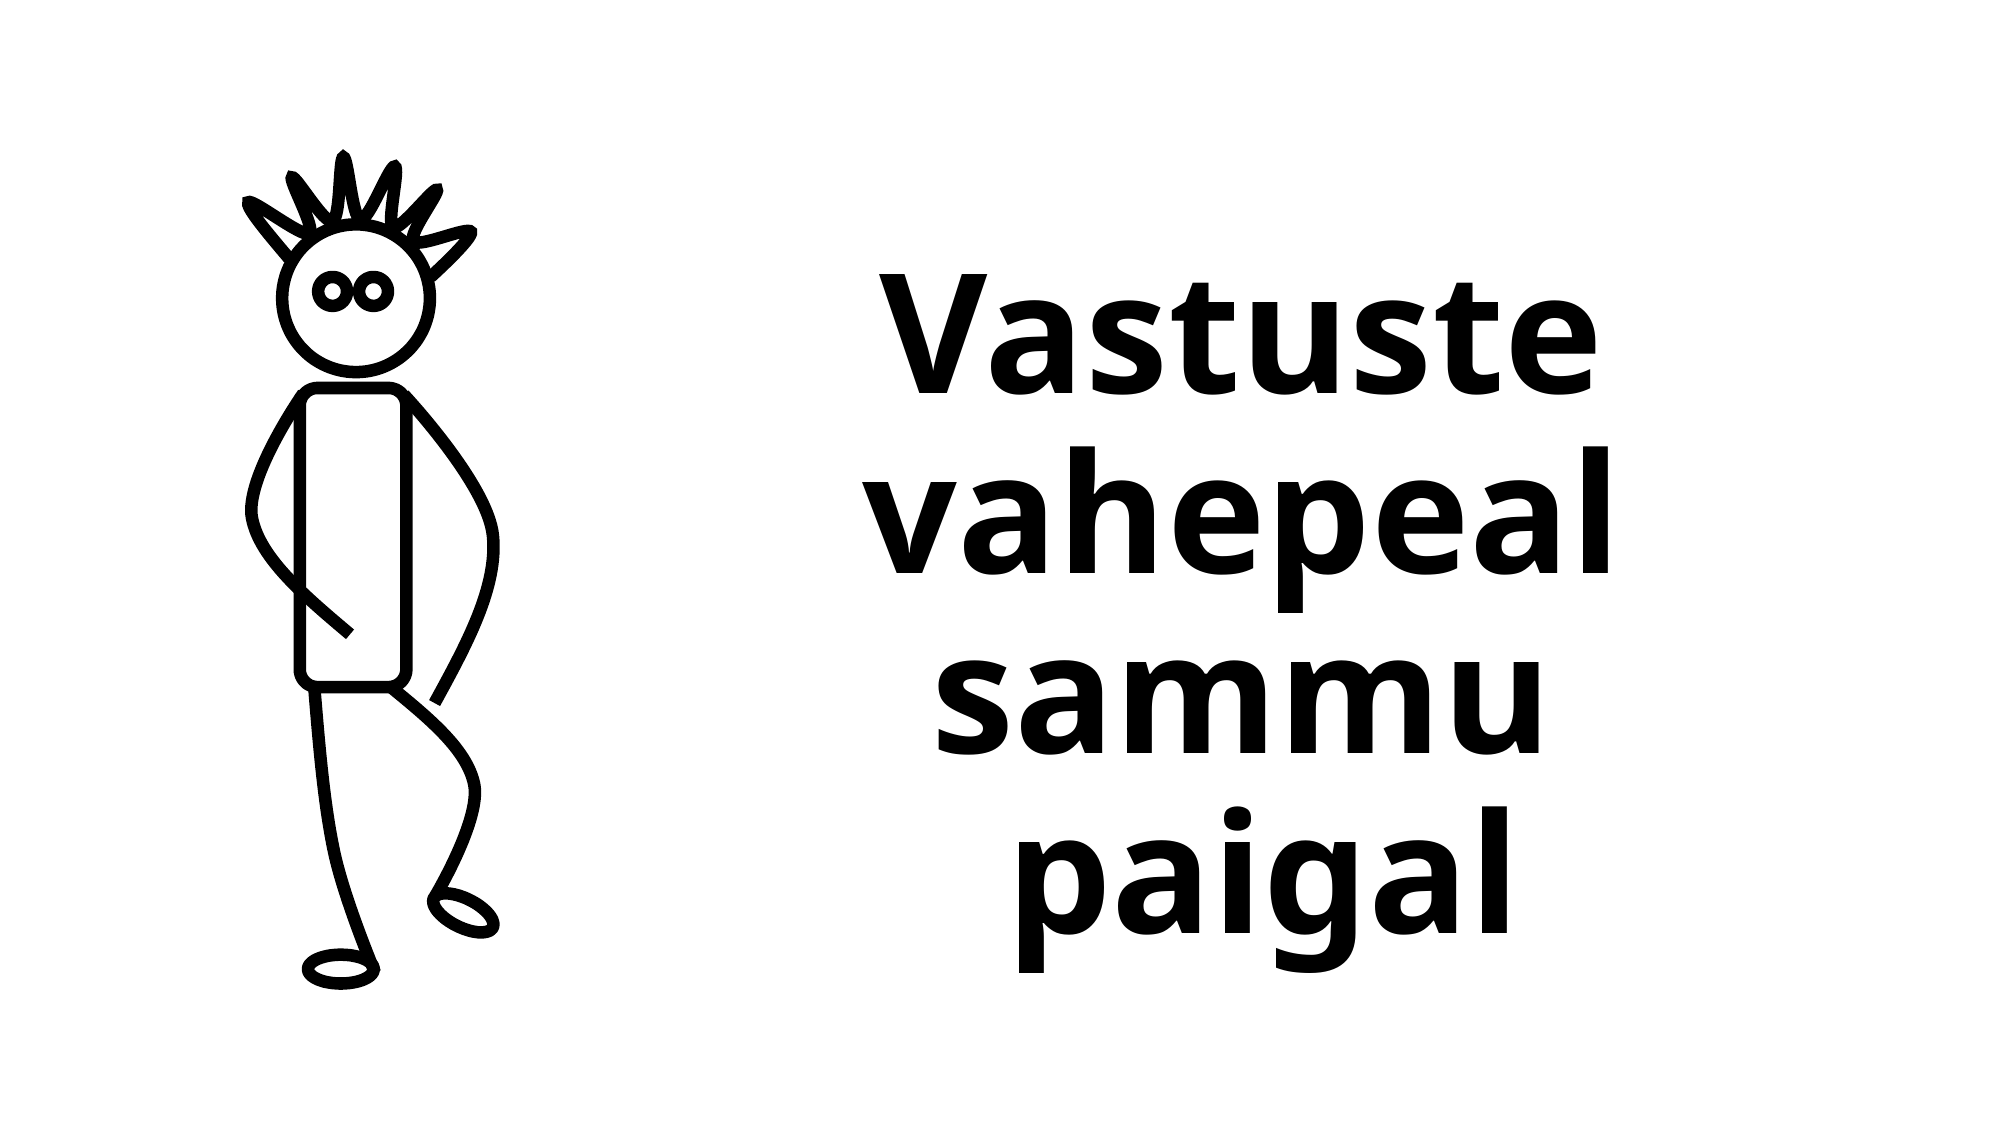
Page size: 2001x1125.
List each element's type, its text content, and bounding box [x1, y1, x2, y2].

title Vastuste vahepeal sammu paigal [557, 239, 1970, 912]
